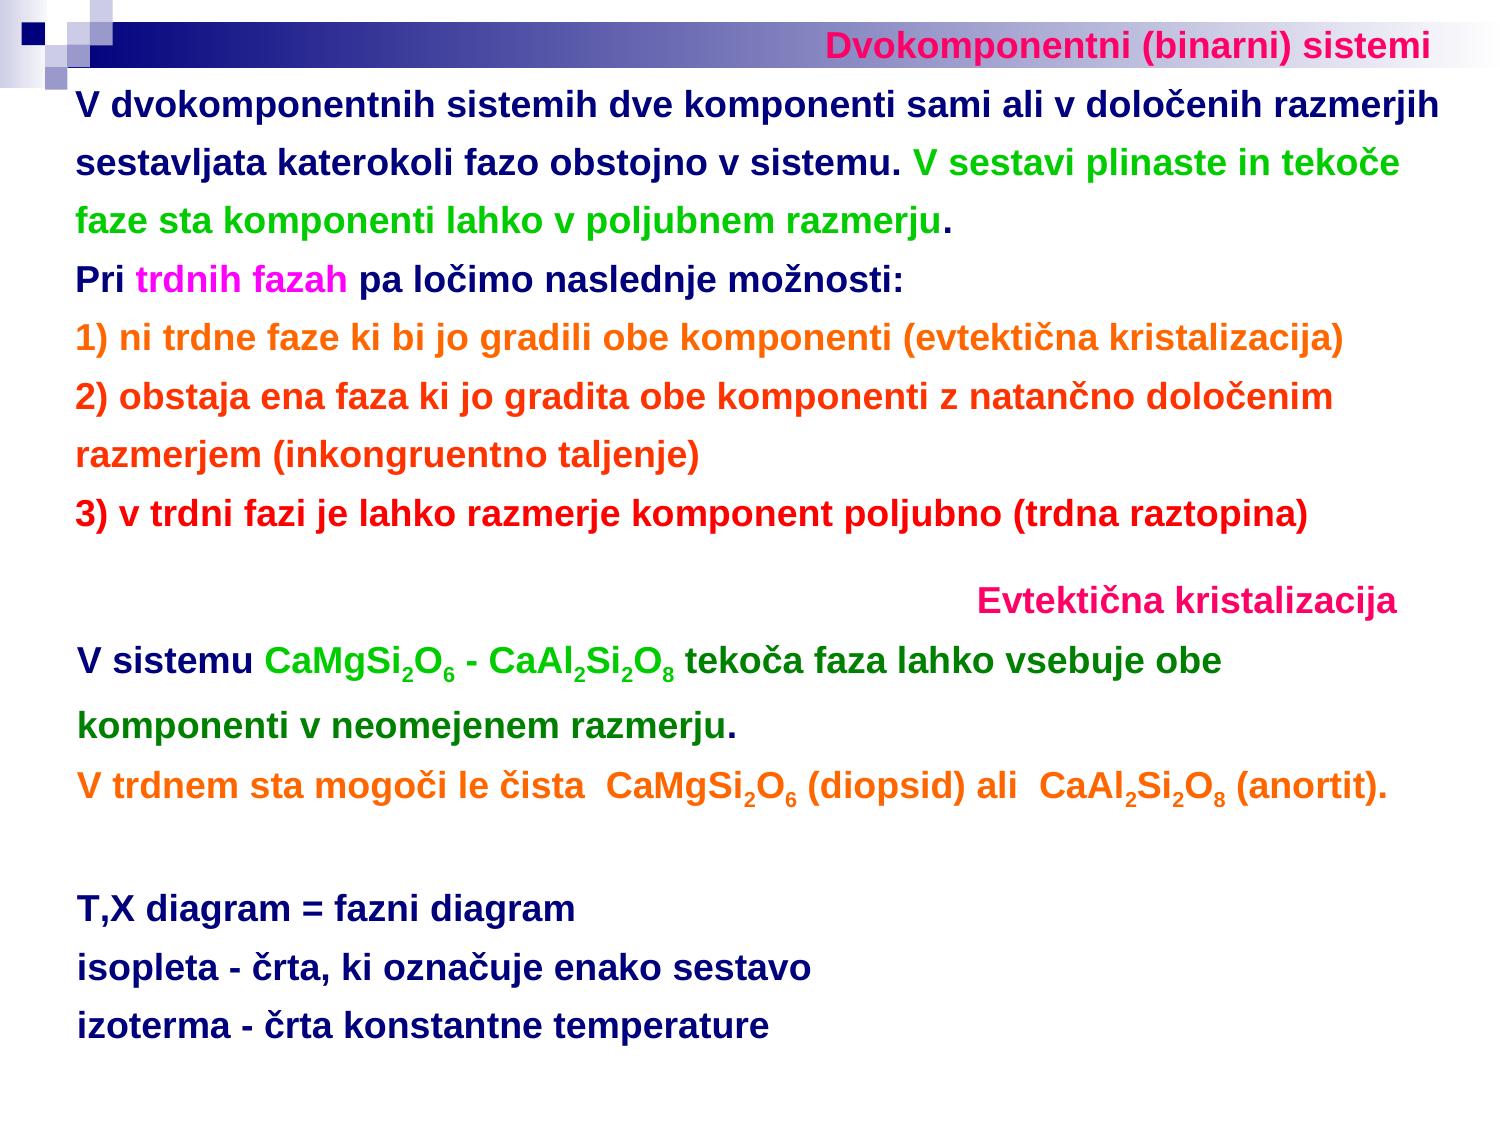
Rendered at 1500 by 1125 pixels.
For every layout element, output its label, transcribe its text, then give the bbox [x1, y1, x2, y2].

text_box Dvokomponentni (binarni) sistemi V dvokomponentnih sistemih dve komponenti sami ali v določenih razmerjih sestavljata katerokoli fazo obstojno v sistemu. V sestavi plinaste in tekoče faze sta komponenti lahko v poljubnem razmerju. Pri trdnih fazah pa ločimo naslednje možnosti: 1) ni trdne faze ki bi jo gradili obe komponenti (evtektična kristalizacija) 2) obstaja ena faza ki jo gradita obe komponenti z natančno določenim razmerjem (inkongruentno taljenje) 3) v trdni fazi je lahko razmerje komponent poljubno (trdna raztopina) [60, 0, 1467, 542]
text_box Evtektična kristalizacija V sistemu CaMgSi2O6 - CaAl2Si2O8 tekoča faza lahko vsebuje obe komponenti v neomejenem razmerju. V trdnem sta mogoči le čista CaMgSi2O6 (diopsid) ali CaAl2Si2O8 (anortit). T,X diagram = fazni diagram isopleta - črta, ki označuje enako sestavo izoterma - črta konstantne temperature [62, 554, 1413, 1054]
